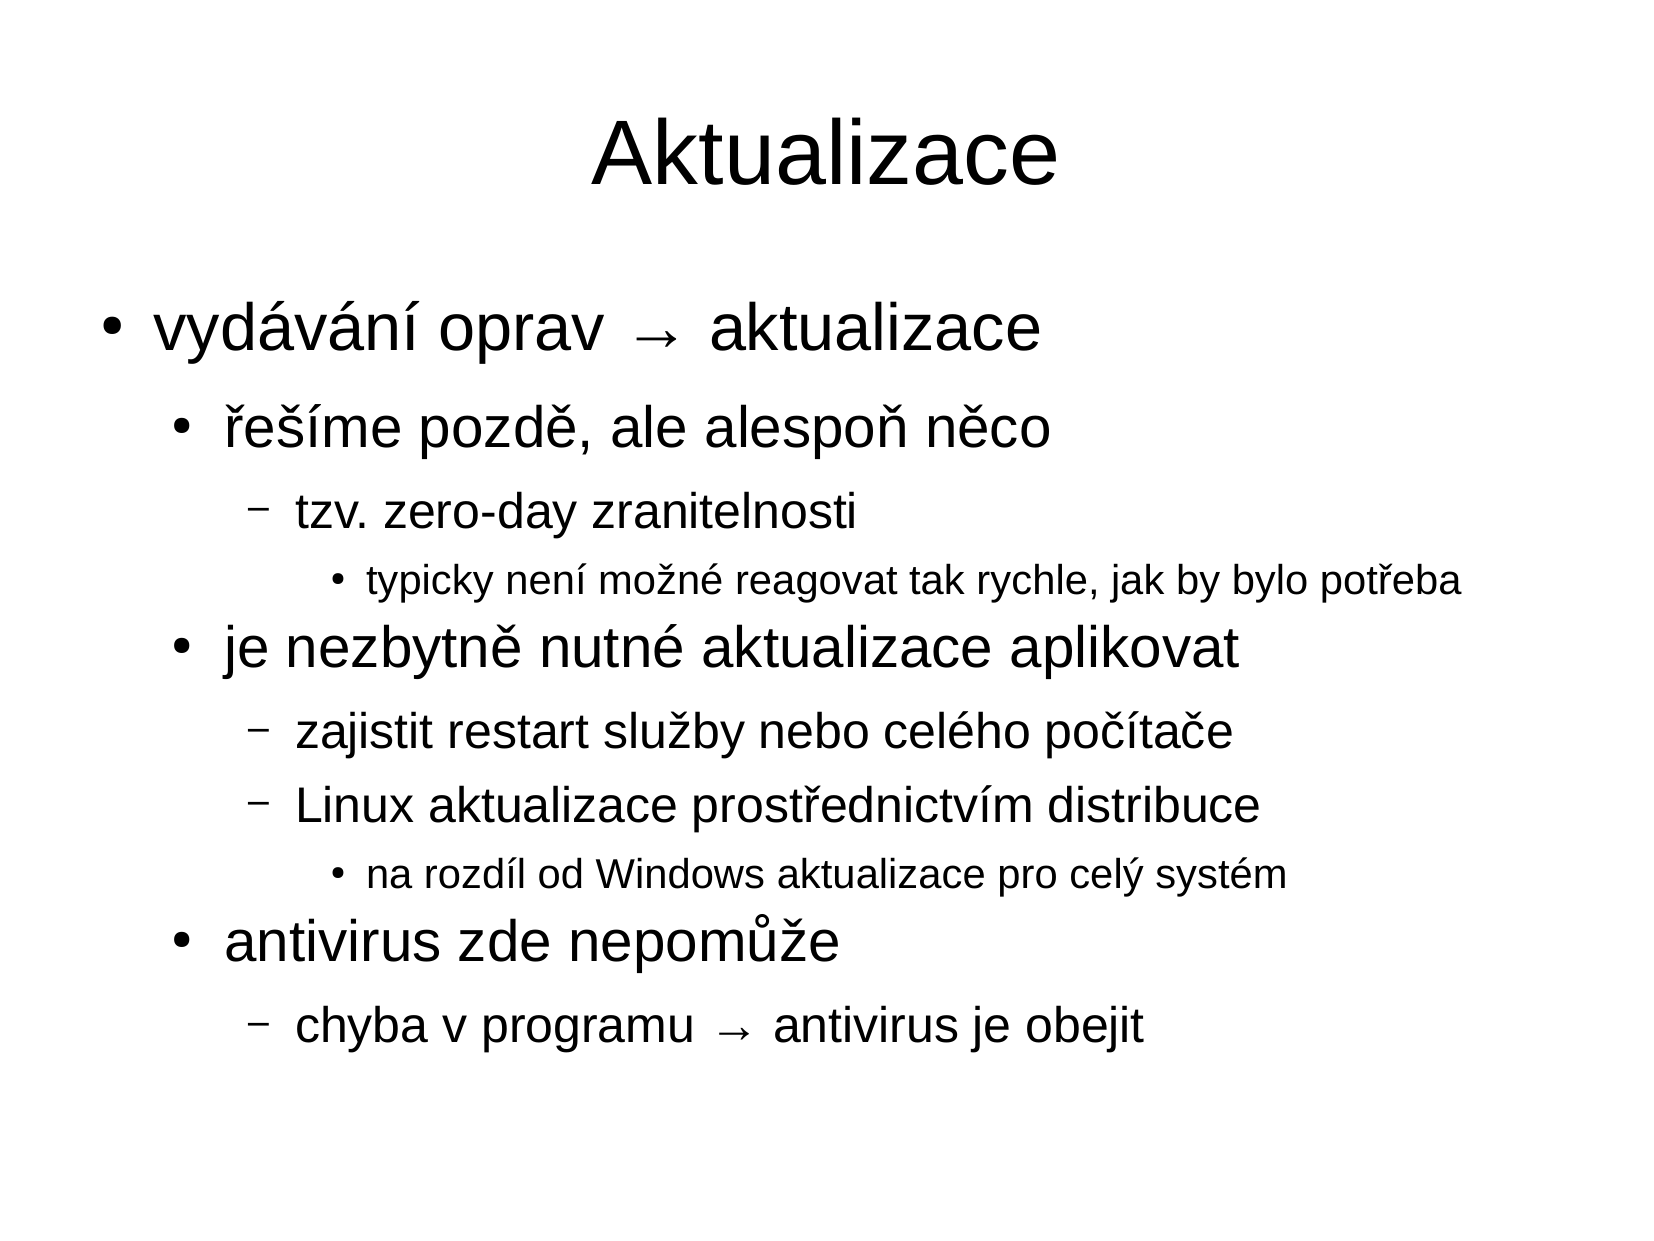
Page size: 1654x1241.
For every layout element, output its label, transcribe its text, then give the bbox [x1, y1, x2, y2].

title Aktualizace [82, 56, 1571, 250]
list vydávání oprav → aktualizace řešíme pozdě, ale alespoň něco tzv. zero-day zranitelnosti typicky není možné reagovat tak rychle, jak by bylo potřeba je nezbytně nutné aktualizace aplikovat zajistit restart služby nebo celého počítače Linux aktualizace prostřednictvím distribuce na rozdíl od Windows aktualizace pro celý systém antivirus zde nepomůže chyba v programu → antivirus je obejit [82, 290, 1571, 1094]
